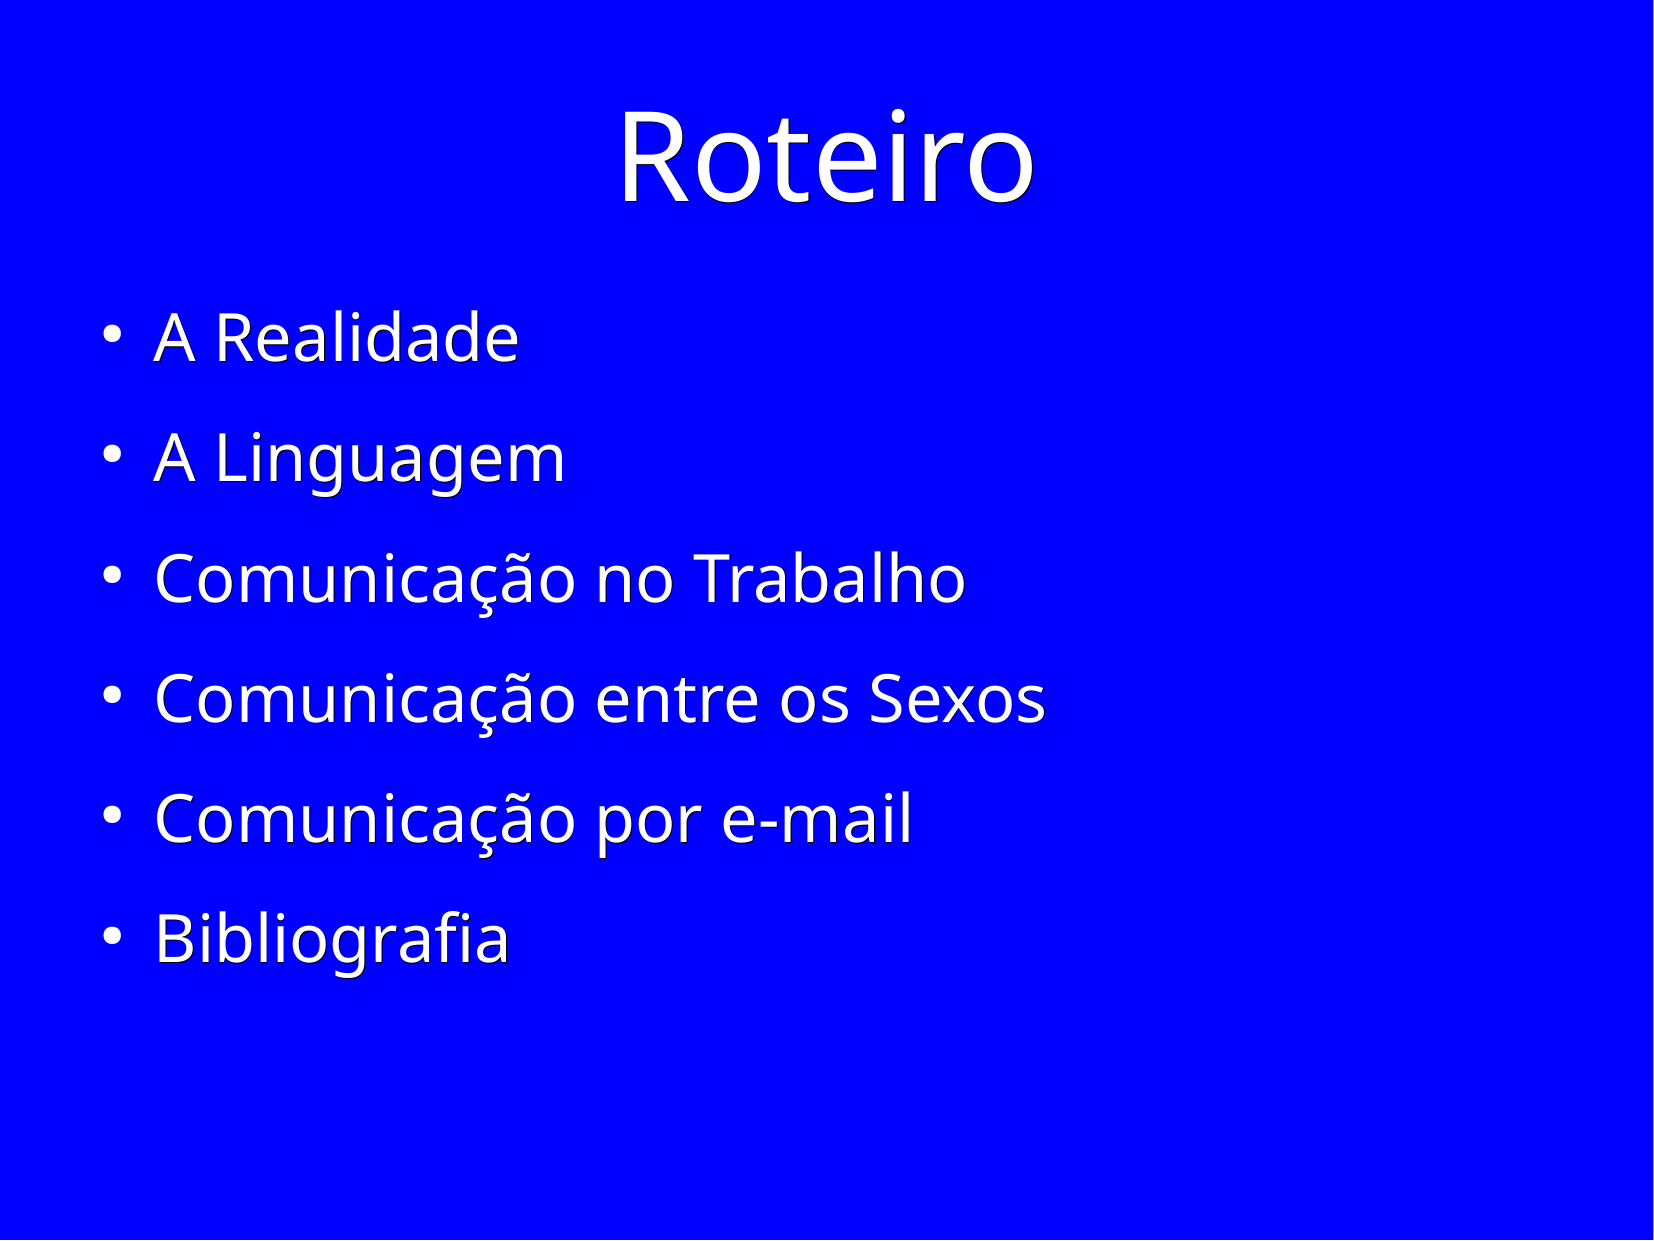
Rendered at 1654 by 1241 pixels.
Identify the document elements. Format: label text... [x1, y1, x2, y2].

list A Realidade A Linguagem Comunicação no Trabalho Comunicação entre os Sexos Comunicação por e-mail Bibliografia [82, 290, 1571, 1109]
title Roteiro [82, 80, 1571, 226]
